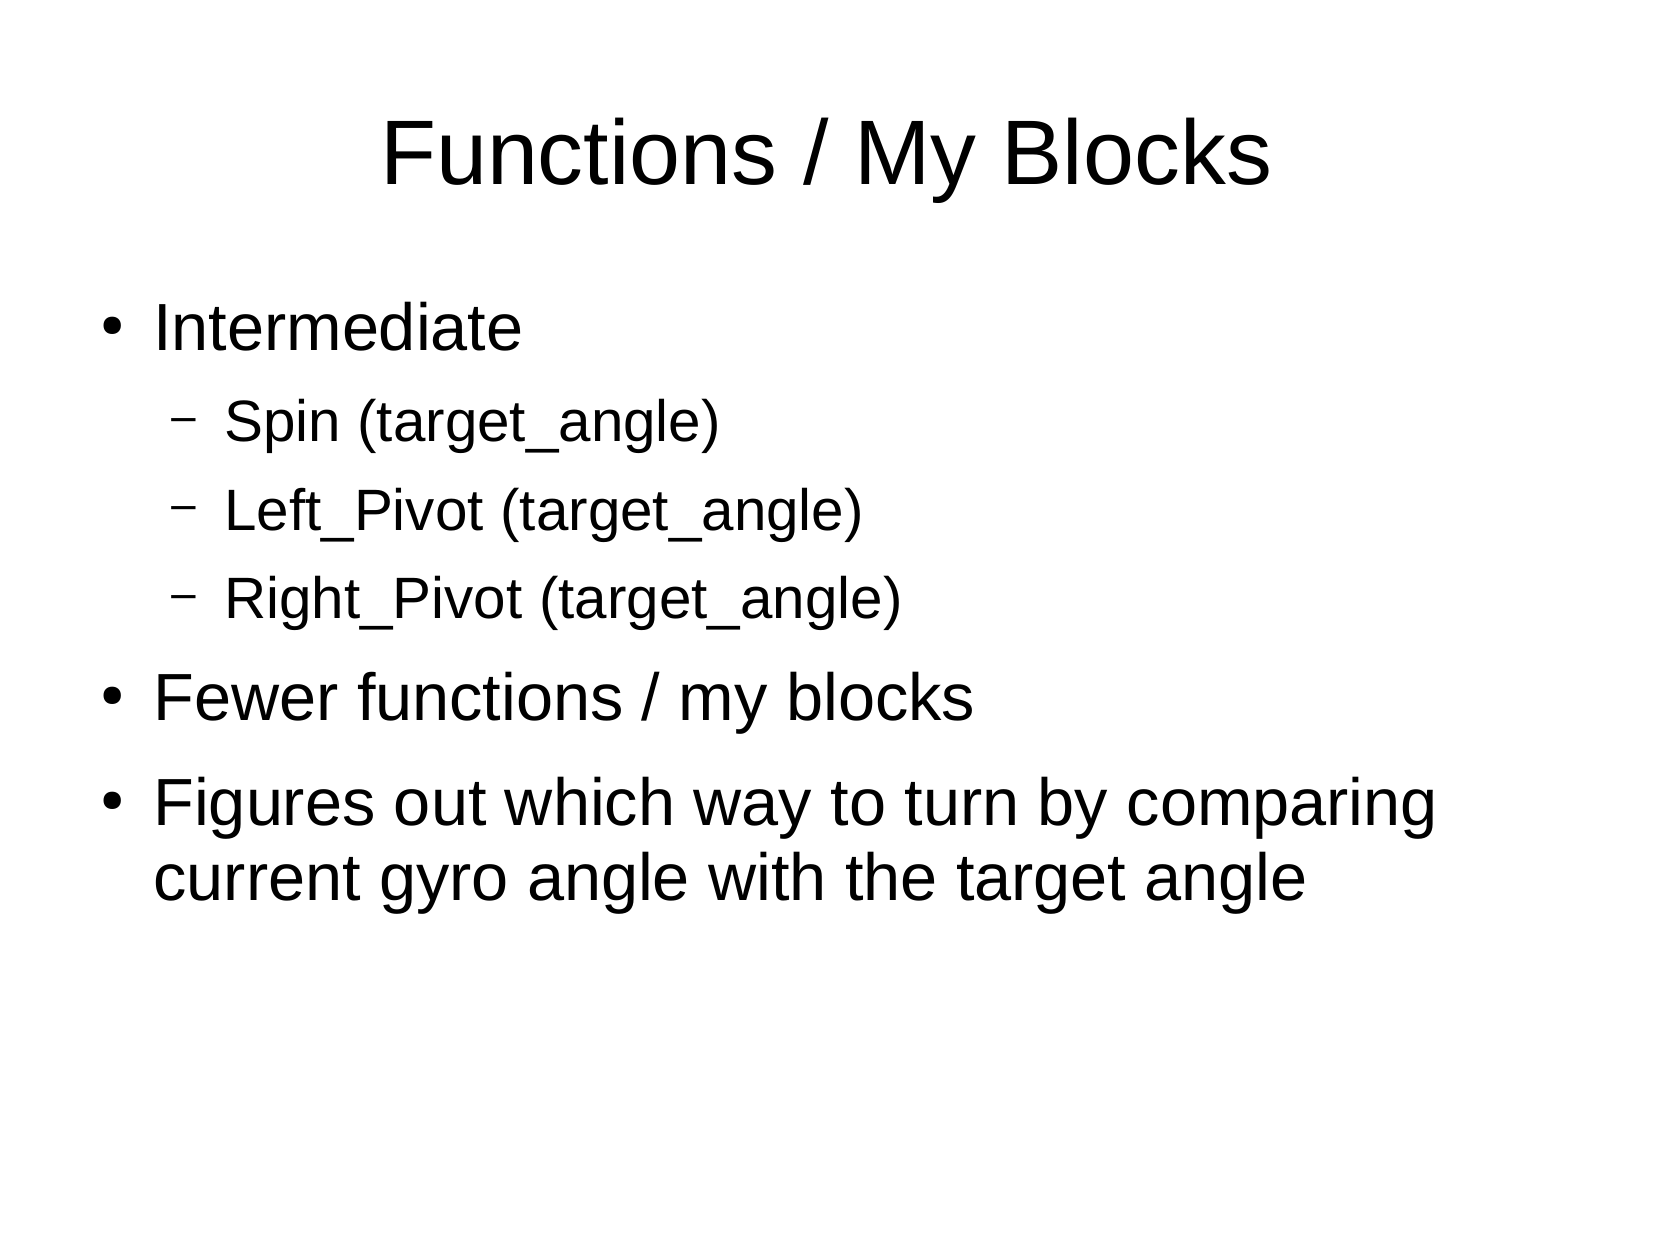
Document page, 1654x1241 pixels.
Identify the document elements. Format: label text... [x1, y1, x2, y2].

title Functions / My Blocks [82, 49, 1571, 257]
list Intermediate Spin (target_angle) Left_Pivot (target_angle) Right_Pivot (target_angle) Fewer functions / my blocks Figures out which way to turn by comparing current gyro angle with the target angle [82, 290, 1571, 1010]
